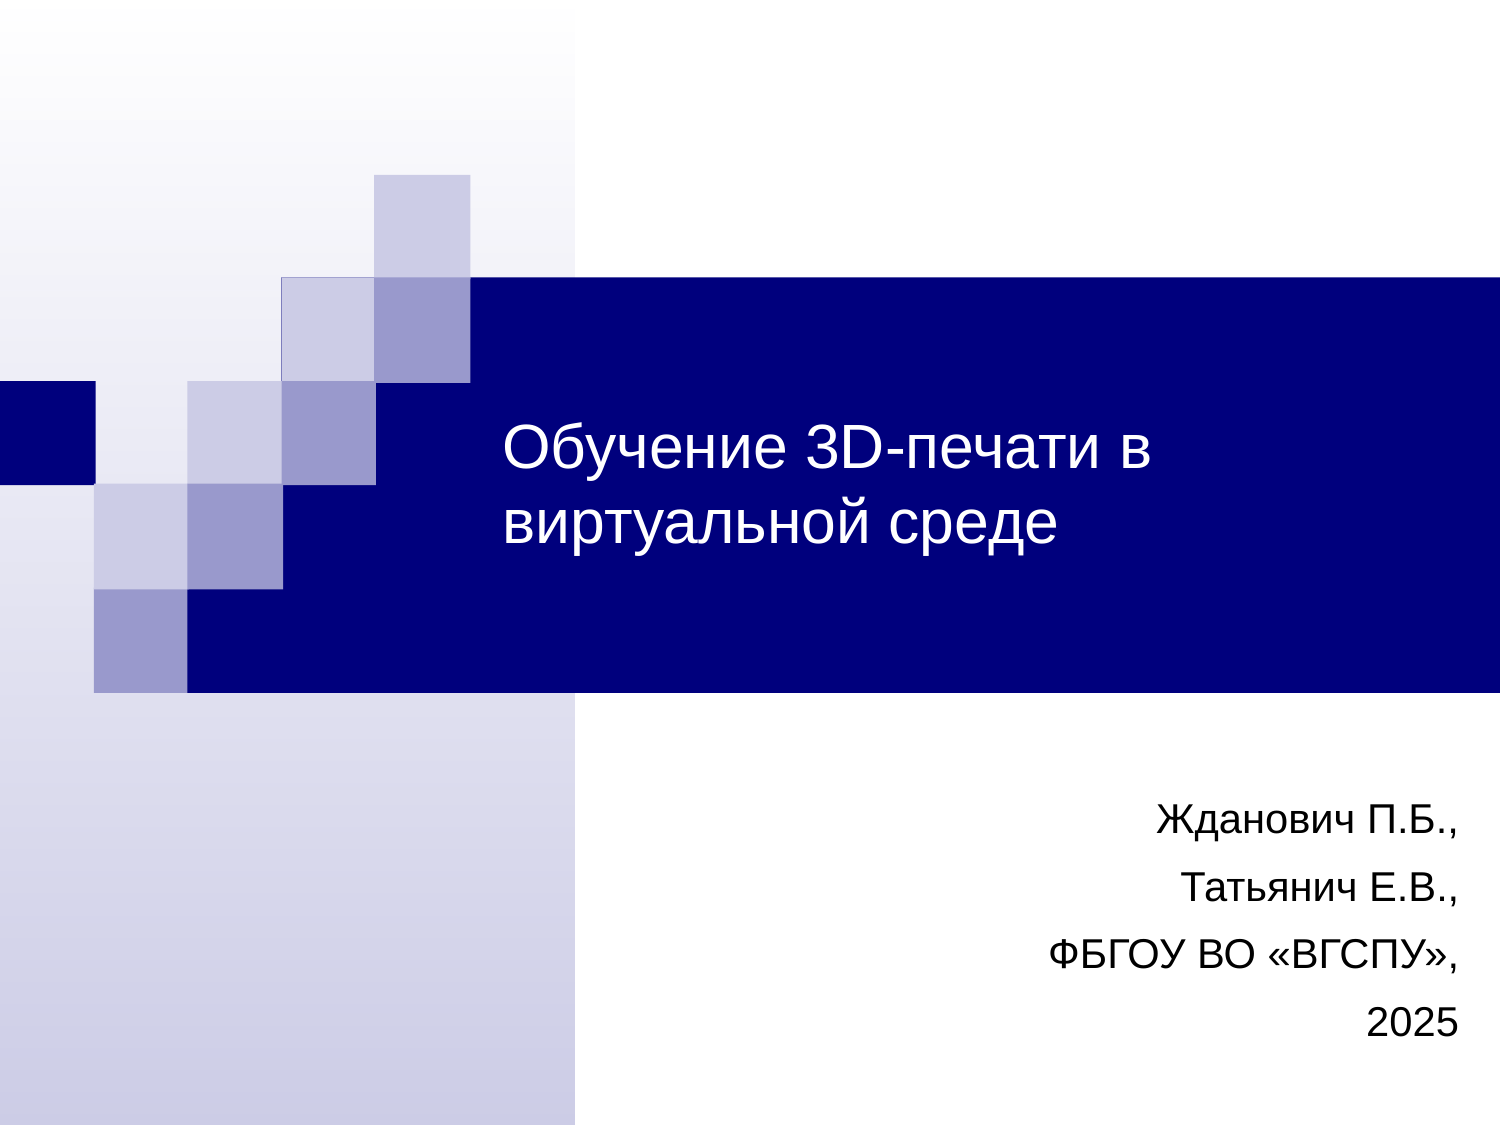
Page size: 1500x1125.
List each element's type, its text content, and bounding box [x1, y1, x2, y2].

text_box Жданович П.Б., Татьянич Е.В., ФБГОУ ВО «ВГСПУ», 2025 [486, 784, 1475, 1072]
title Обучение 3D-печати в виртуальной среде [487, 299, 1476, 663]
